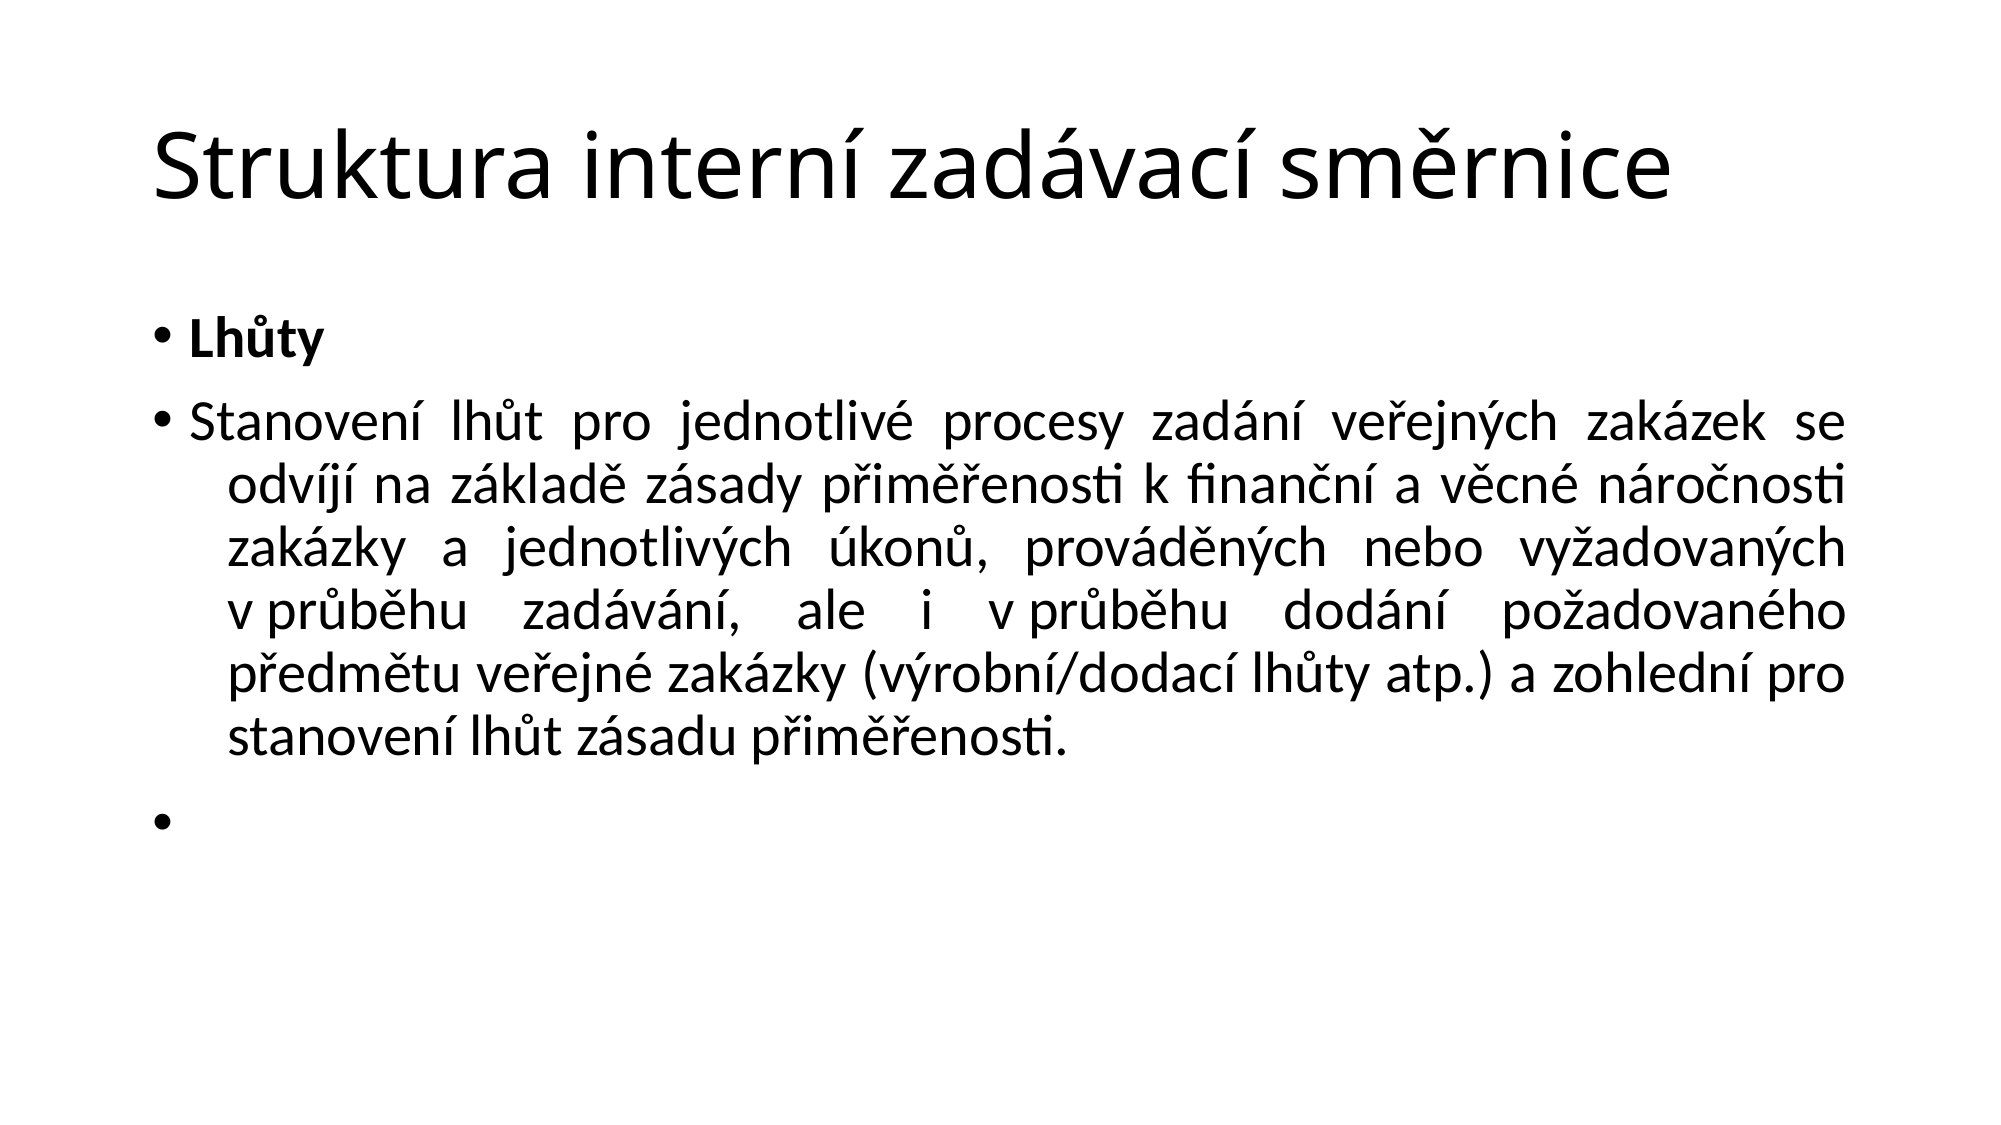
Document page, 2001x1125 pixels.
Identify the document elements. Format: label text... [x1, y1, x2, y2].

list Lhůty Stanovení lhůt pro jednotlivé procesy zadání veřejných zakázek se odvíjí na základě zásady přiměřenosti k finanční a věcné náročnosti zakázky a jednotlivých úkonů, prováděných nebo vyžadovaných v průběhu zadávání, ale i v průběhu dodání požadovaného předmětu veřejné zakázky (výrobní/dodací lhůty atp.) a zohlední pro stanovení lhůt zásadu přiměřenosti. [137, 299, 1863, 1014]
title Struktura interní zadávací směrnice [137, 59, 1863, 278]
